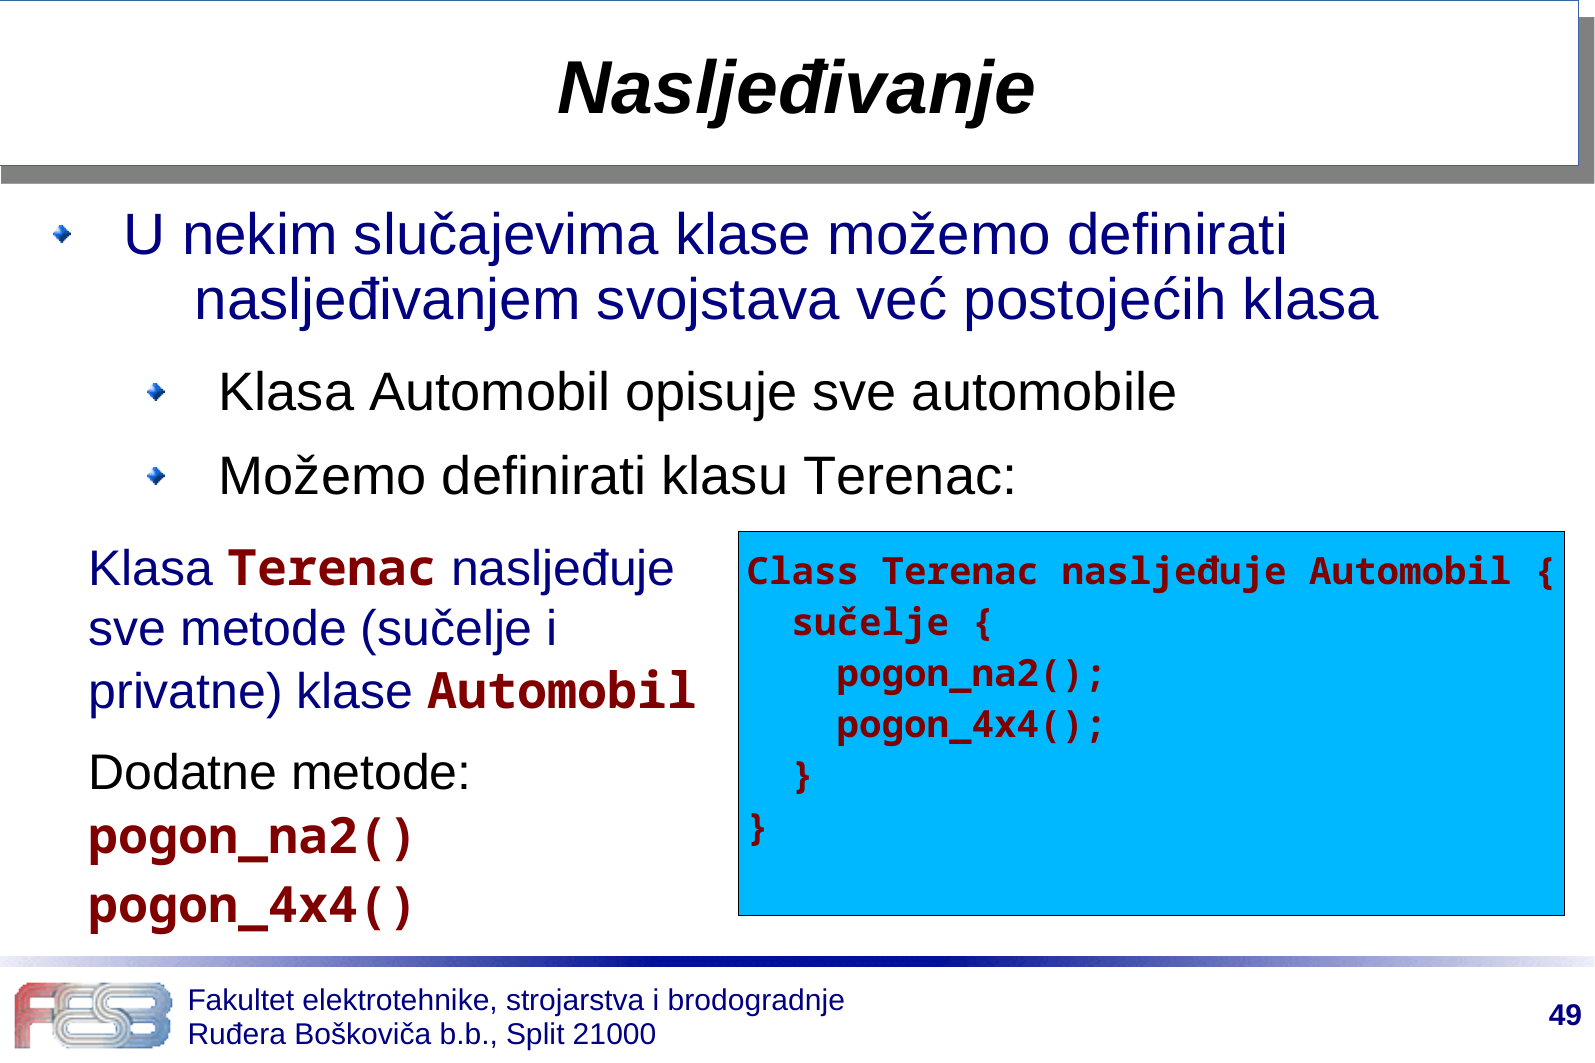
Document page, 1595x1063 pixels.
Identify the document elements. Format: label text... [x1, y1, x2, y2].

list U nekim slučajevima klase možemo definirati nasljeđivanjem svojstava već postojećih klasa Klasa Automobil opisuje sve automobile Možemo definirati klasu Terenac: [29, 201, 1565, 944]
picture [0, 956, 1595, 967]
text_box Class Terenac nasljeđuje Automobil { sučelje { pogon_na2(); pogon_4x4(); } } [738, 531, 1565, 916]
text_box Klasa Terenac nasljeđuje sve metode (sučelje i privatne) klase Automobil Dodatne metode: pogon_na2() pogon_4x4() [88, 531, 709, 927]
picture [9, 975, 177, 1059]
title Nasljeđivanje [0, 0, 1595, 175]
